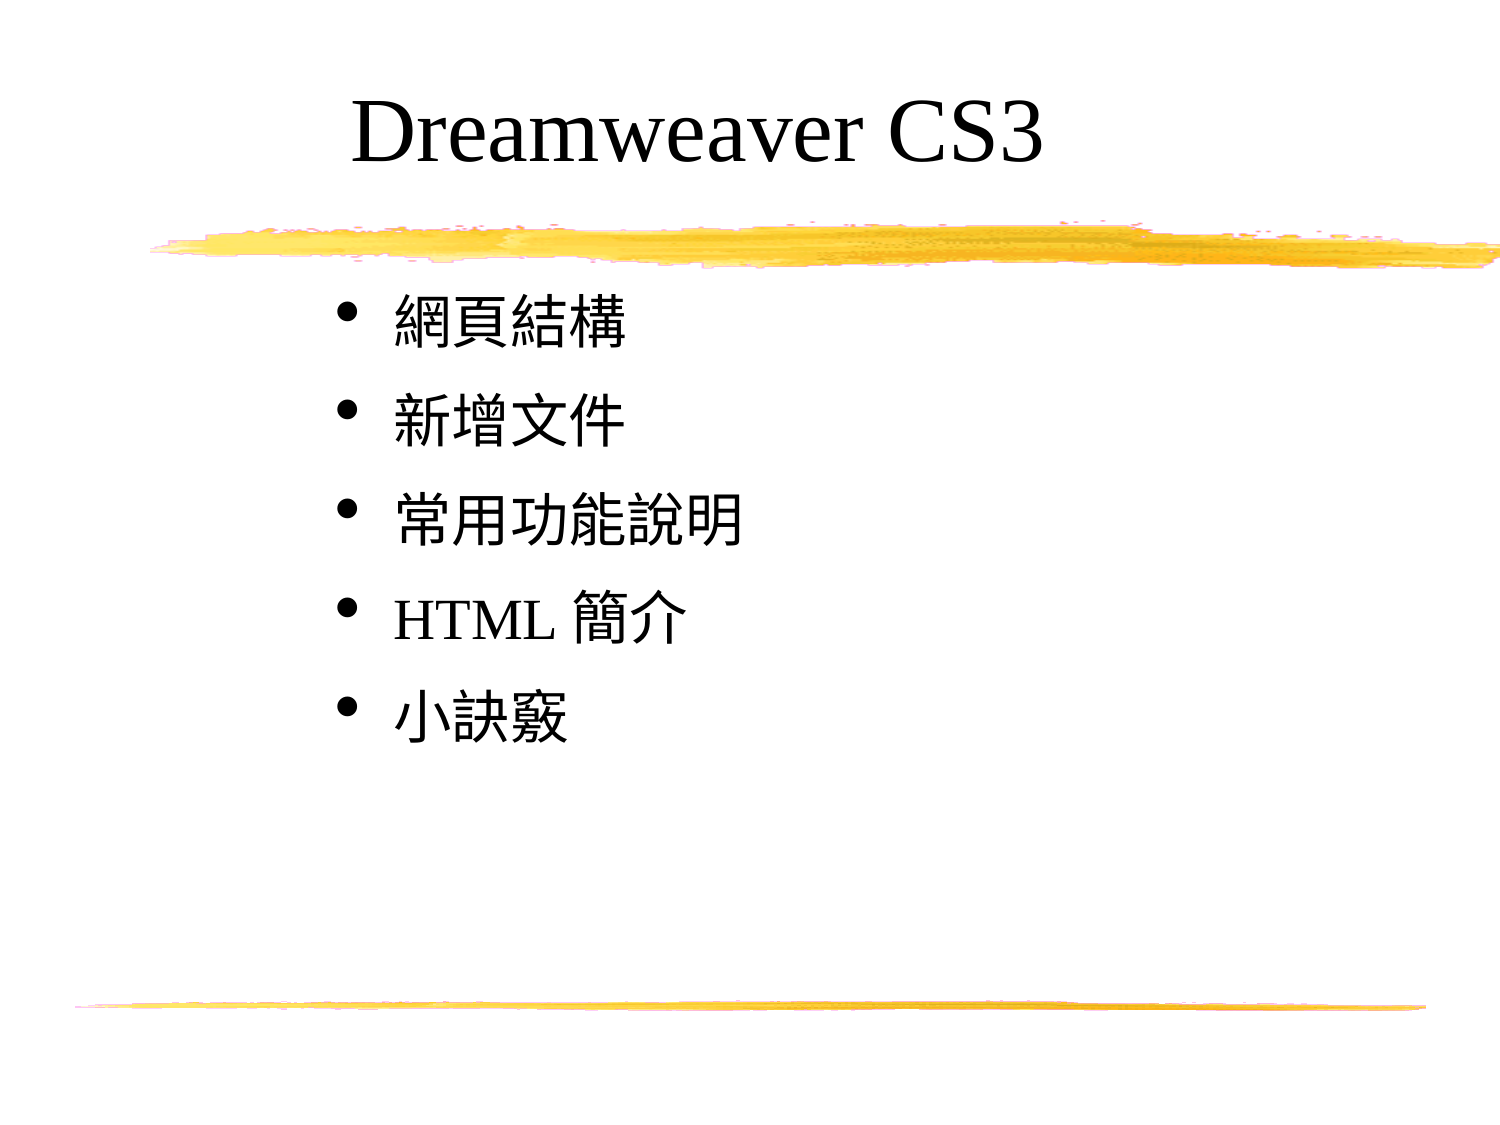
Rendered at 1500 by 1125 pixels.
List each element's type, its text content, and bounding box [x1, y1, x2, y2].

list 網頁結構 新增文件 常用功能說明 HTML簡介 小訣竅 [337, 276, 1214, 951]
title Dreamweaver CS3 [66, 30, 1342, 231]
picture [150, 215, 1500, 279]
picture [75, 999, 1426, 1013]
